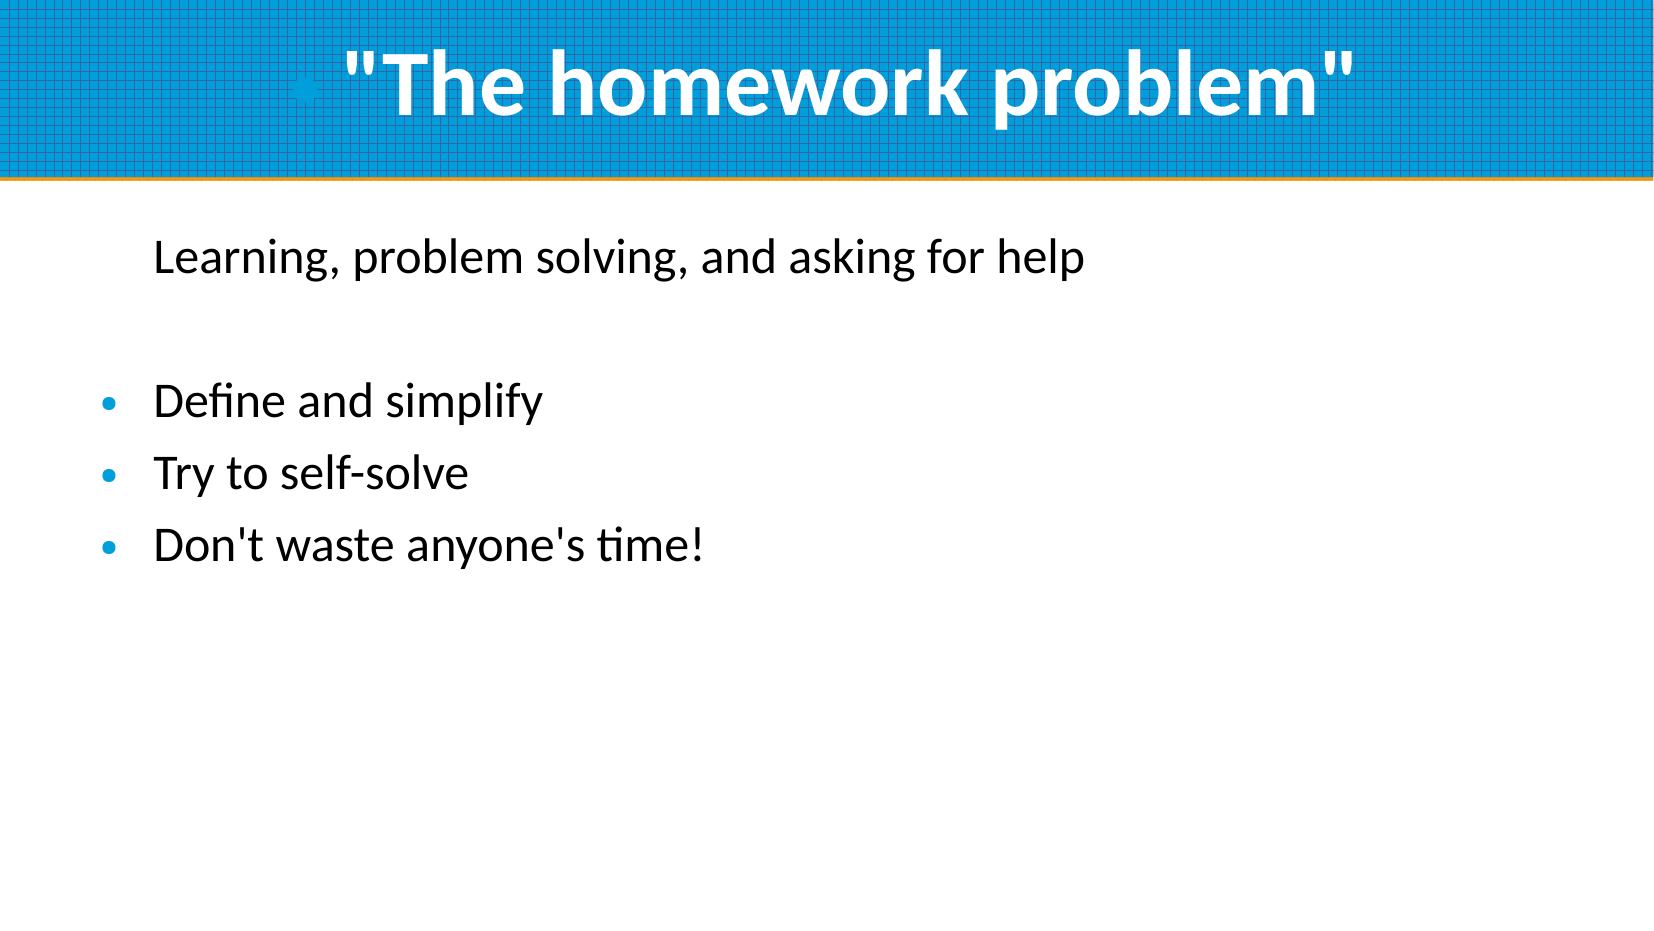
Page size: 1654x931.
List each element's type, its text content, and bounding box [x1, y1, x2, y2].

title "The homework problem" [82, 14, 1571, 171]
list Learning, problem solving, and asking for help Define and simplify Try to self-solve Don't waste anyone's time! [82, 236, 1563, 811]
